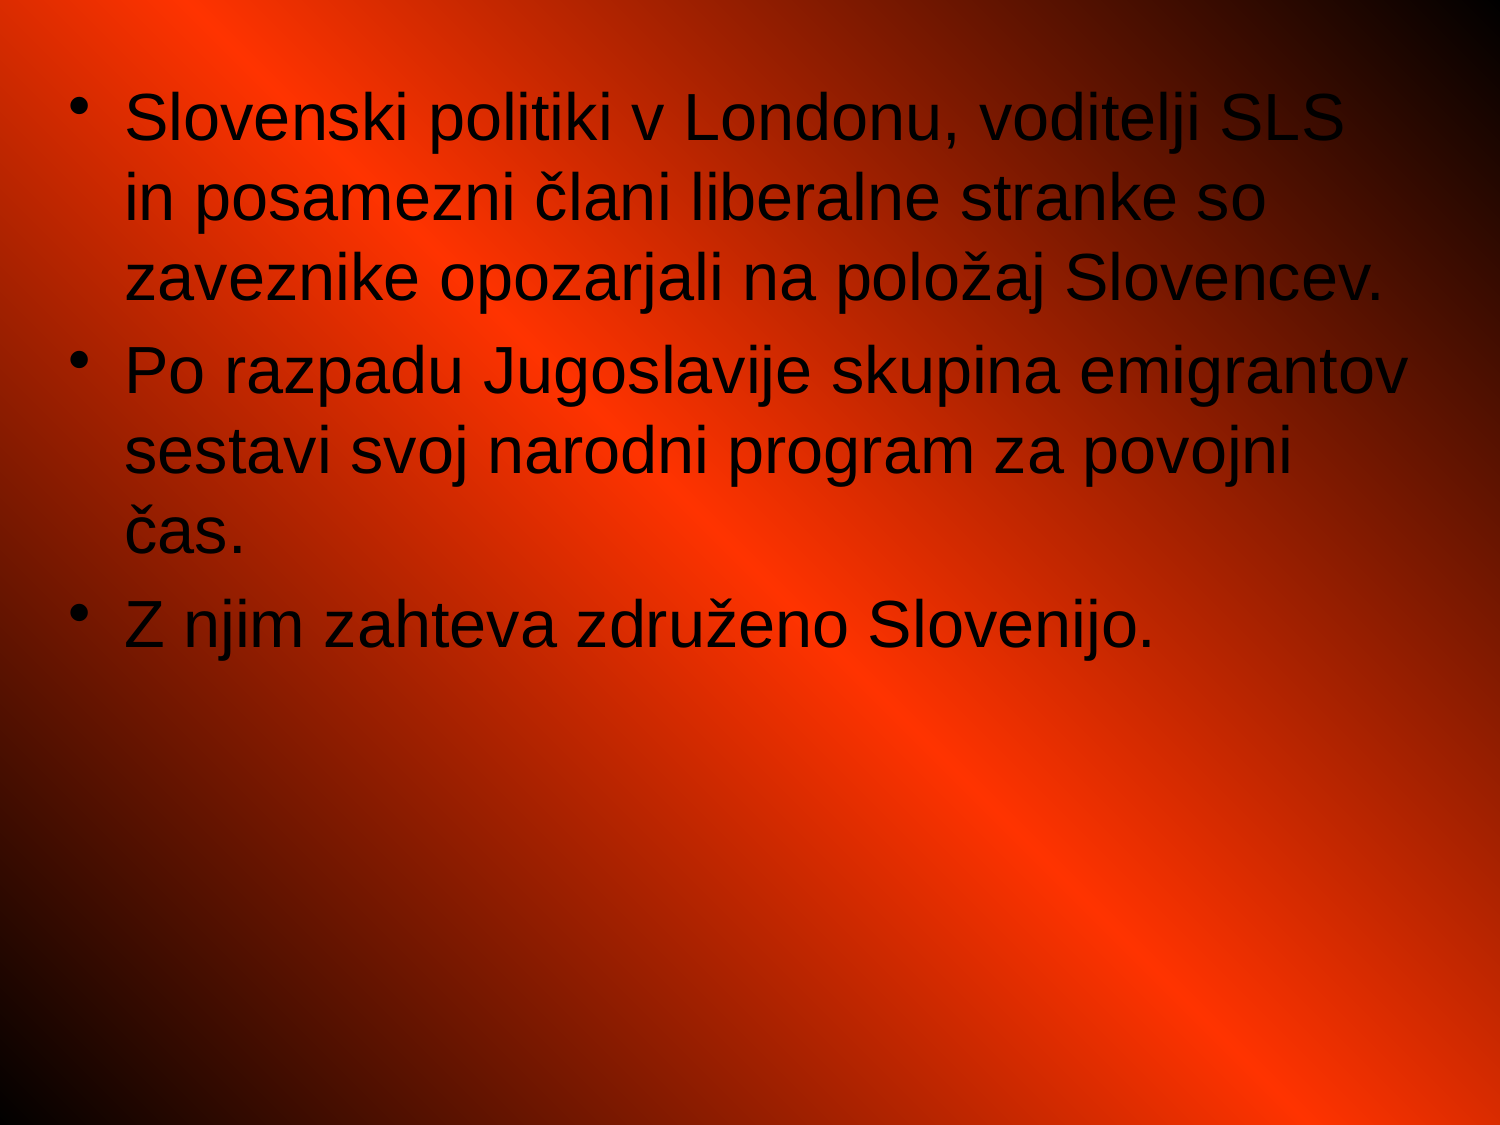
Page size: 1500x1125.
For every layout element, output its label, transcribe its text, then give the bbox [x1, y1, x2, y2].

list Slovenski politiki v Londonu, voditelji SLS in posamezni člani liberalne stranke so zaveznike opozarjali na položaj Slovencev. Po razpadu Jugoslavije skupina emigrantov sestavi svoj narodni program za povojni čas. Z njim zahteva združeno Slovenijo. [53, 66, 1425, 1005]
